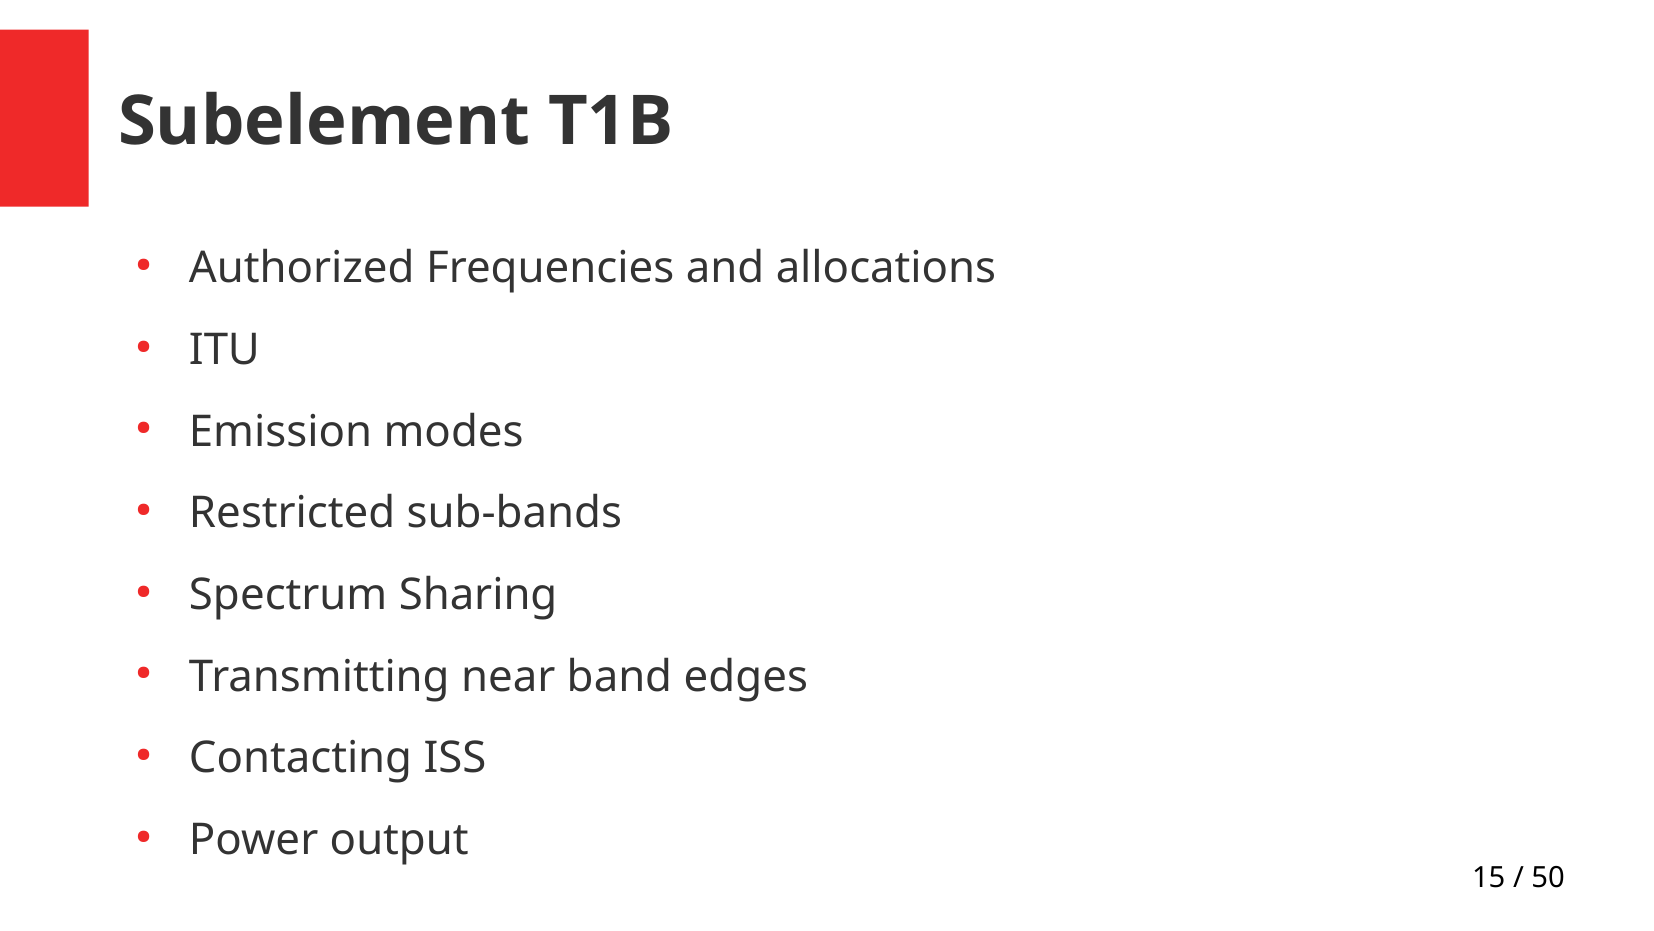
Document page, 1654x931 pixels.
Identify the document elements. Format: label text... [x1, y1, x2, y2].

title Subelement T1B [118, 29, 1595, 207]
list Authorized Frequencies and allocations ITU Emission modes Restricted sub-bands Spectrum Sharing Transmitting near band edges Contacting ISS Power output [118, 236, 1595, 798]
